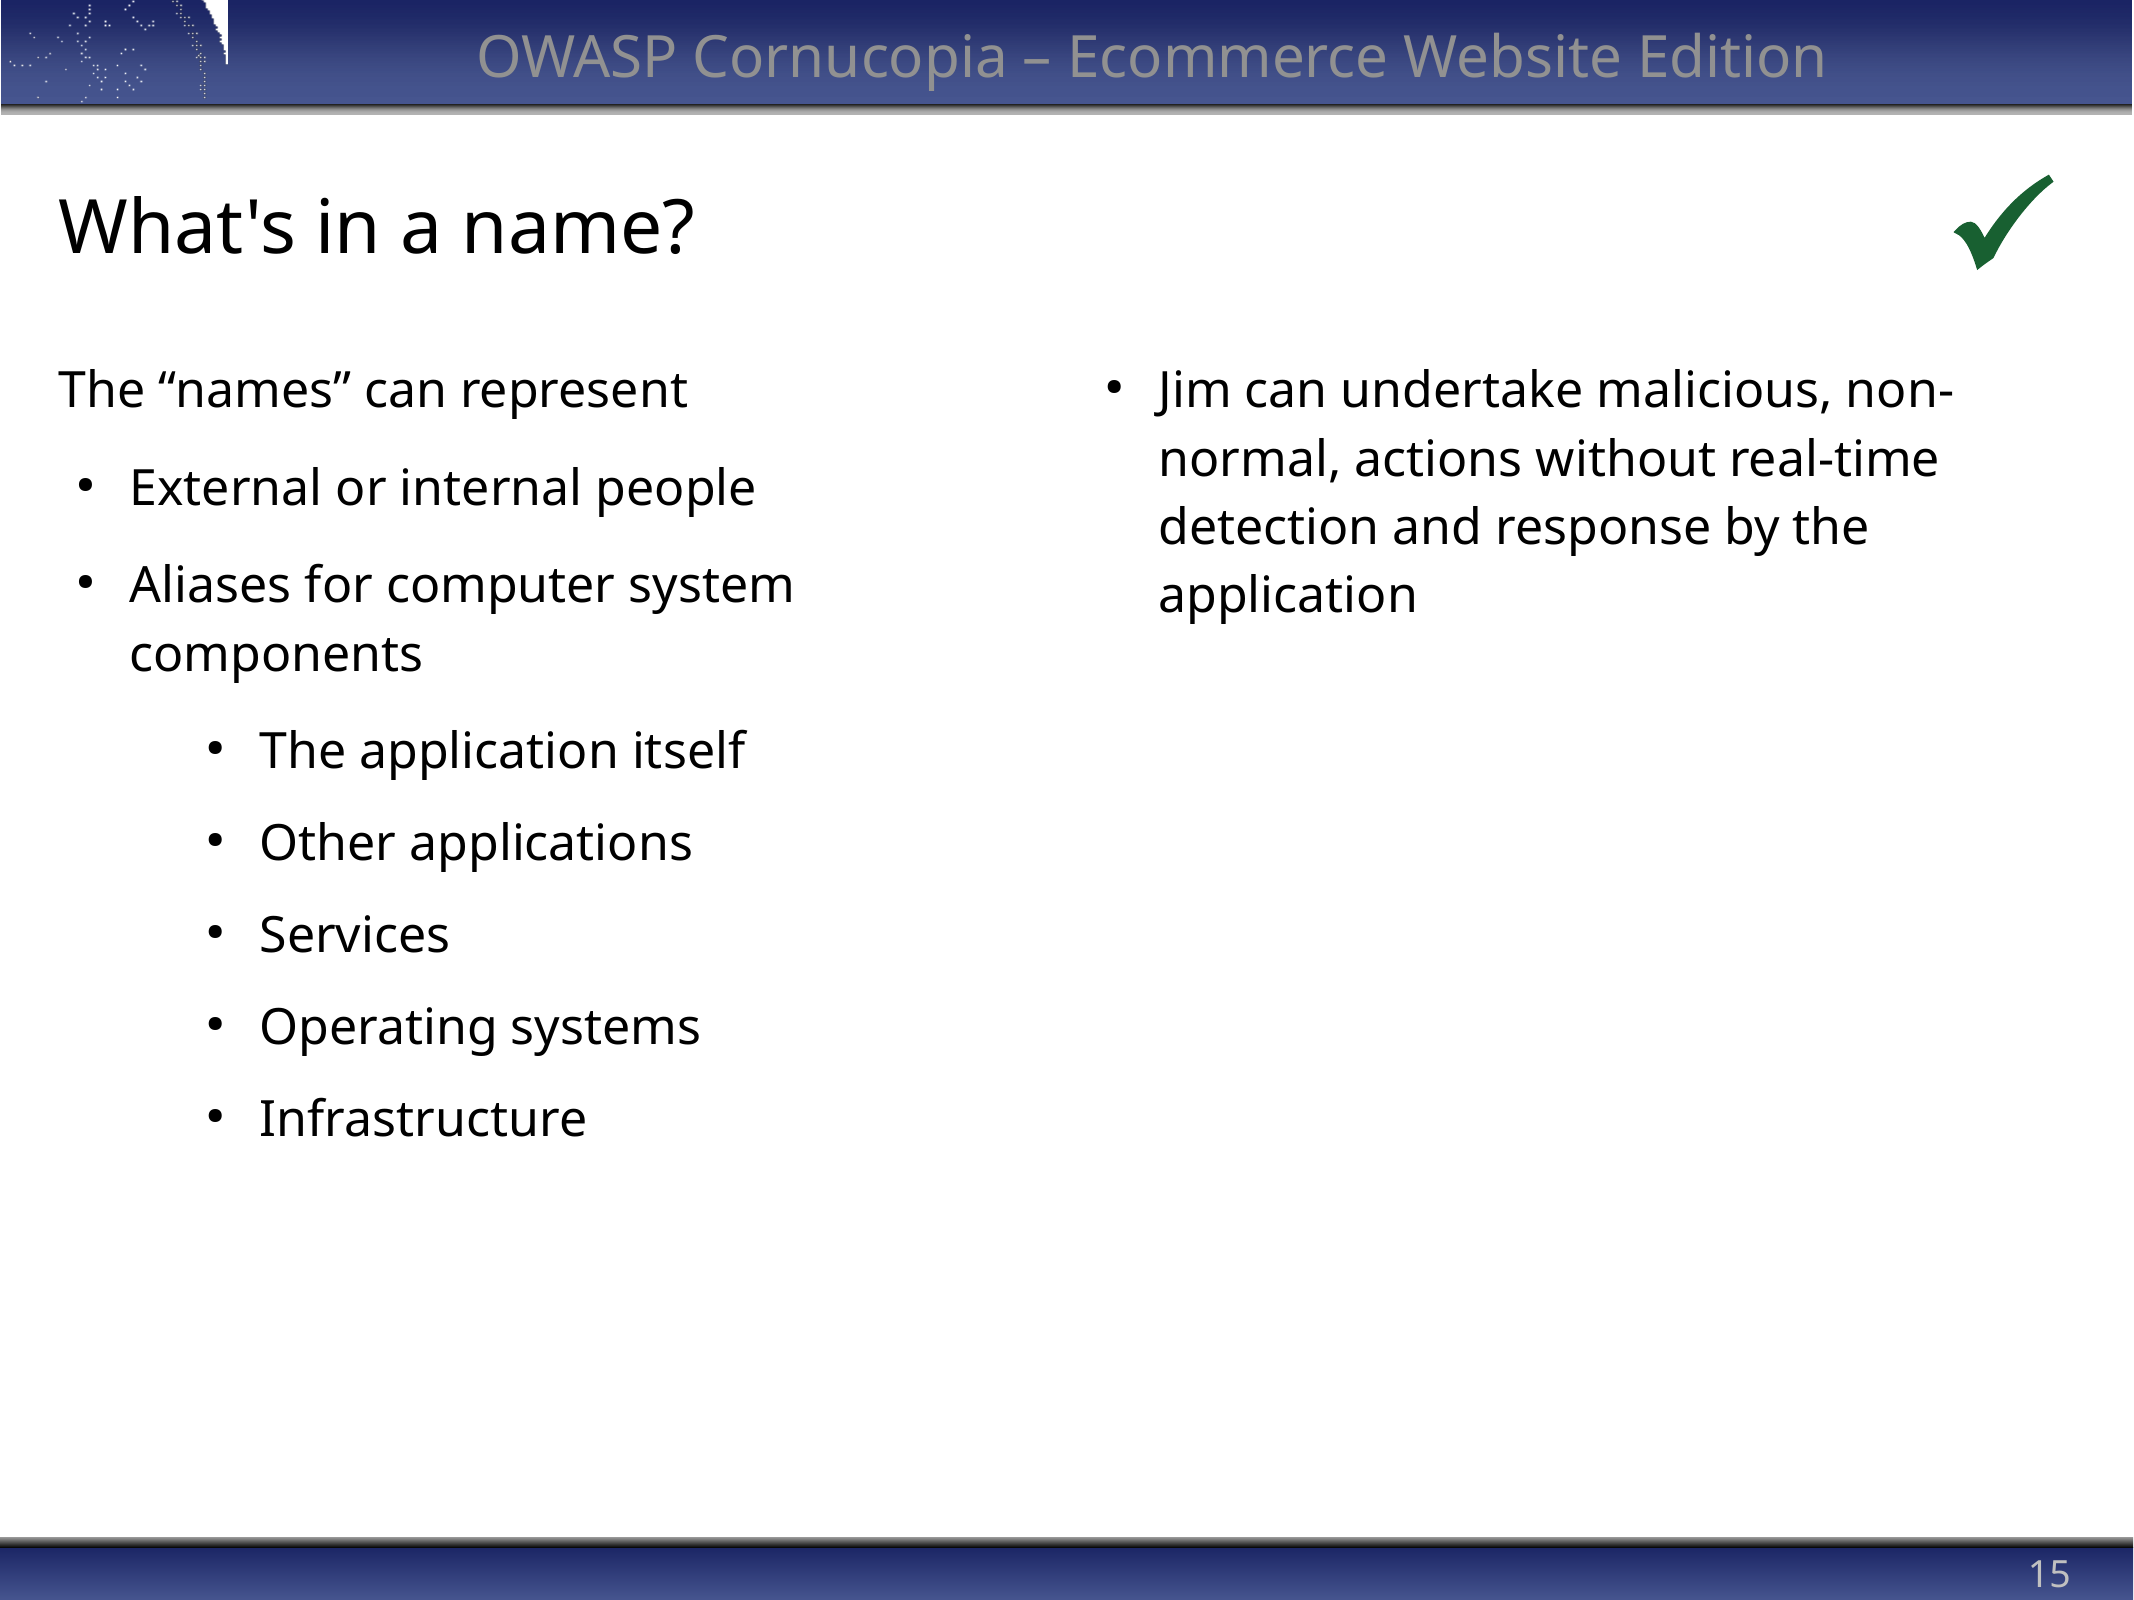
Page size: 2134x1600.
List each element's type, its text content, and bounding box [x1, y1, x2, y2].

list The “names” can represent External or internal people Aliases for computer system components The application itself Other applications Services Operating systems Infrastructure [58, 354, 1039, 1536]
title What's in a name? [58, 124, 2126, 325]
list Jim can undertake malicious, non-normal, actions without real-time detection and response by the application [1087, 354, 2068, 1536]
list ü [1730, 177, 2061, 325]
